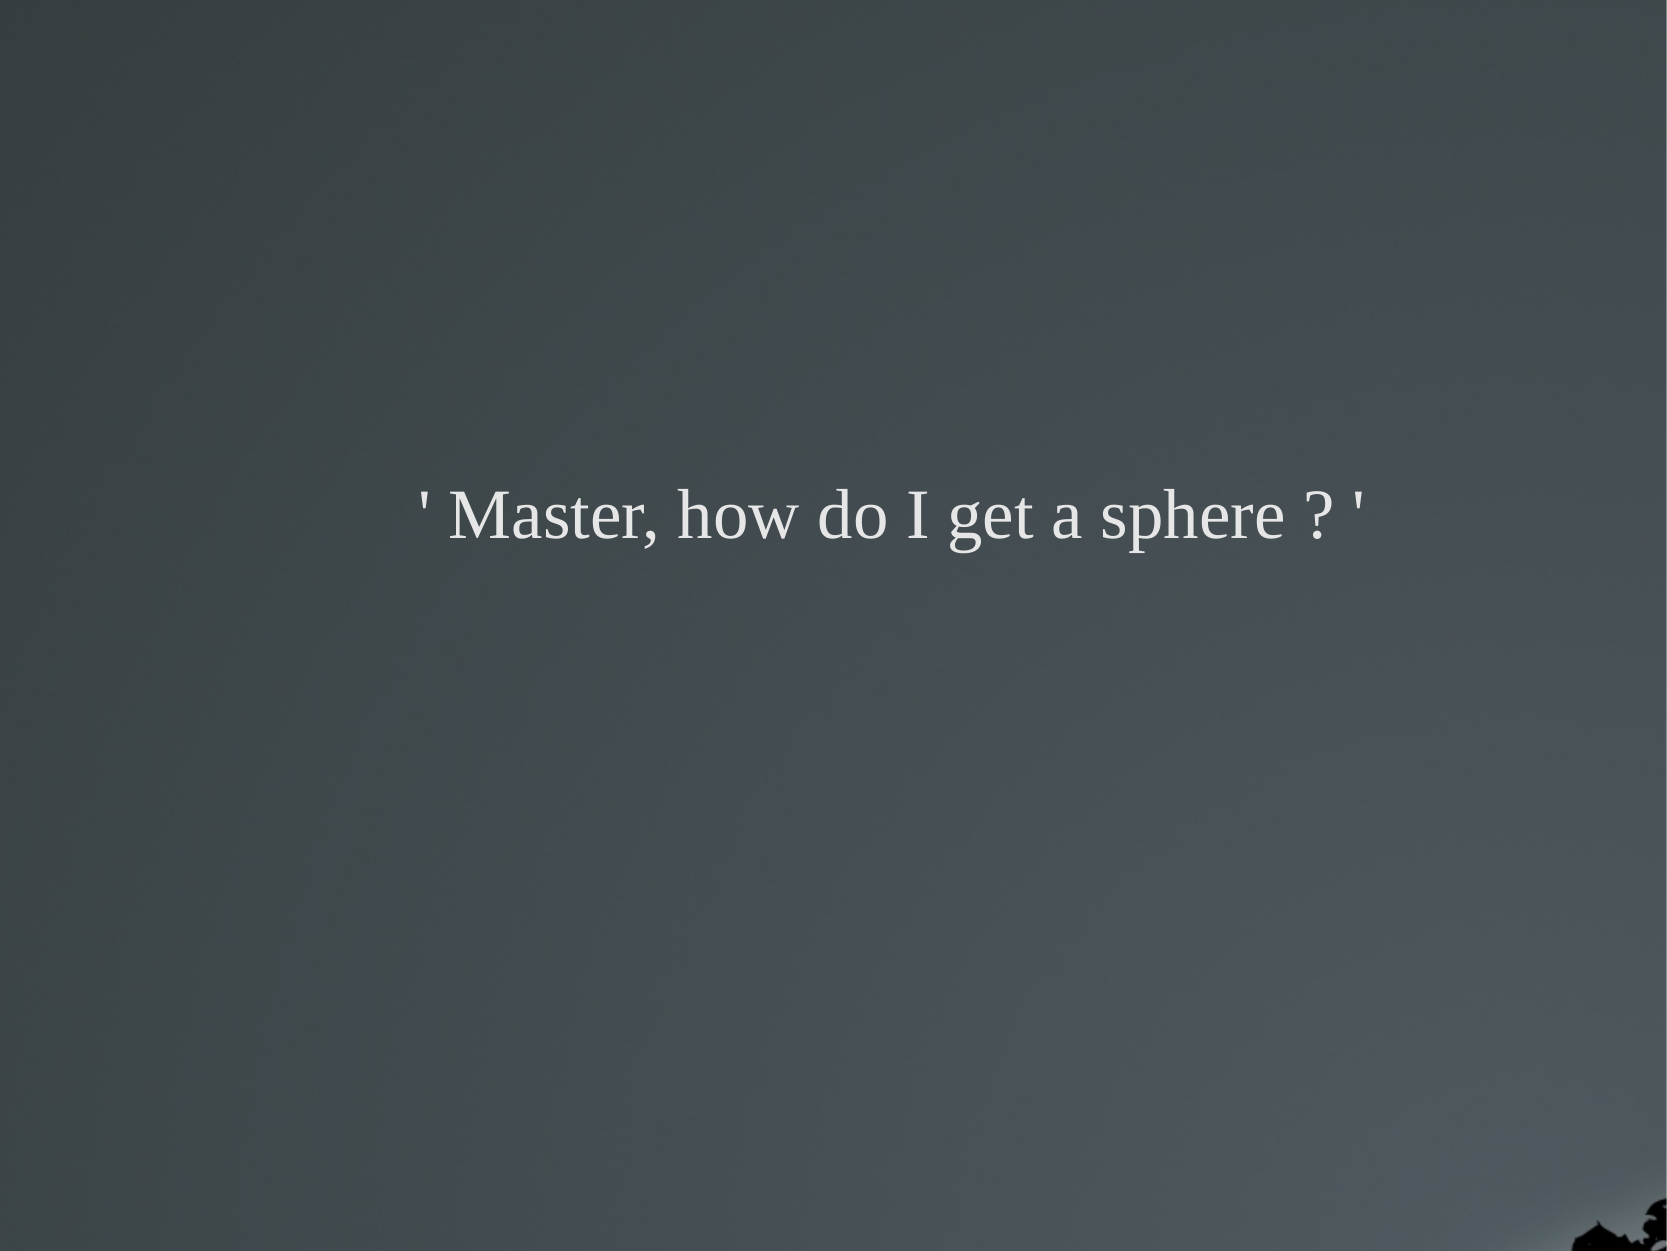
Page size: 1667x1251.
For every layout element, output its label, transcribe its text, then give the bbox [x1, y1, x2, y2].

picture [0, 0, 1667, 1251]
list ' Master, how do I get a sphere ? ' [142, 471, 1607, 745]
